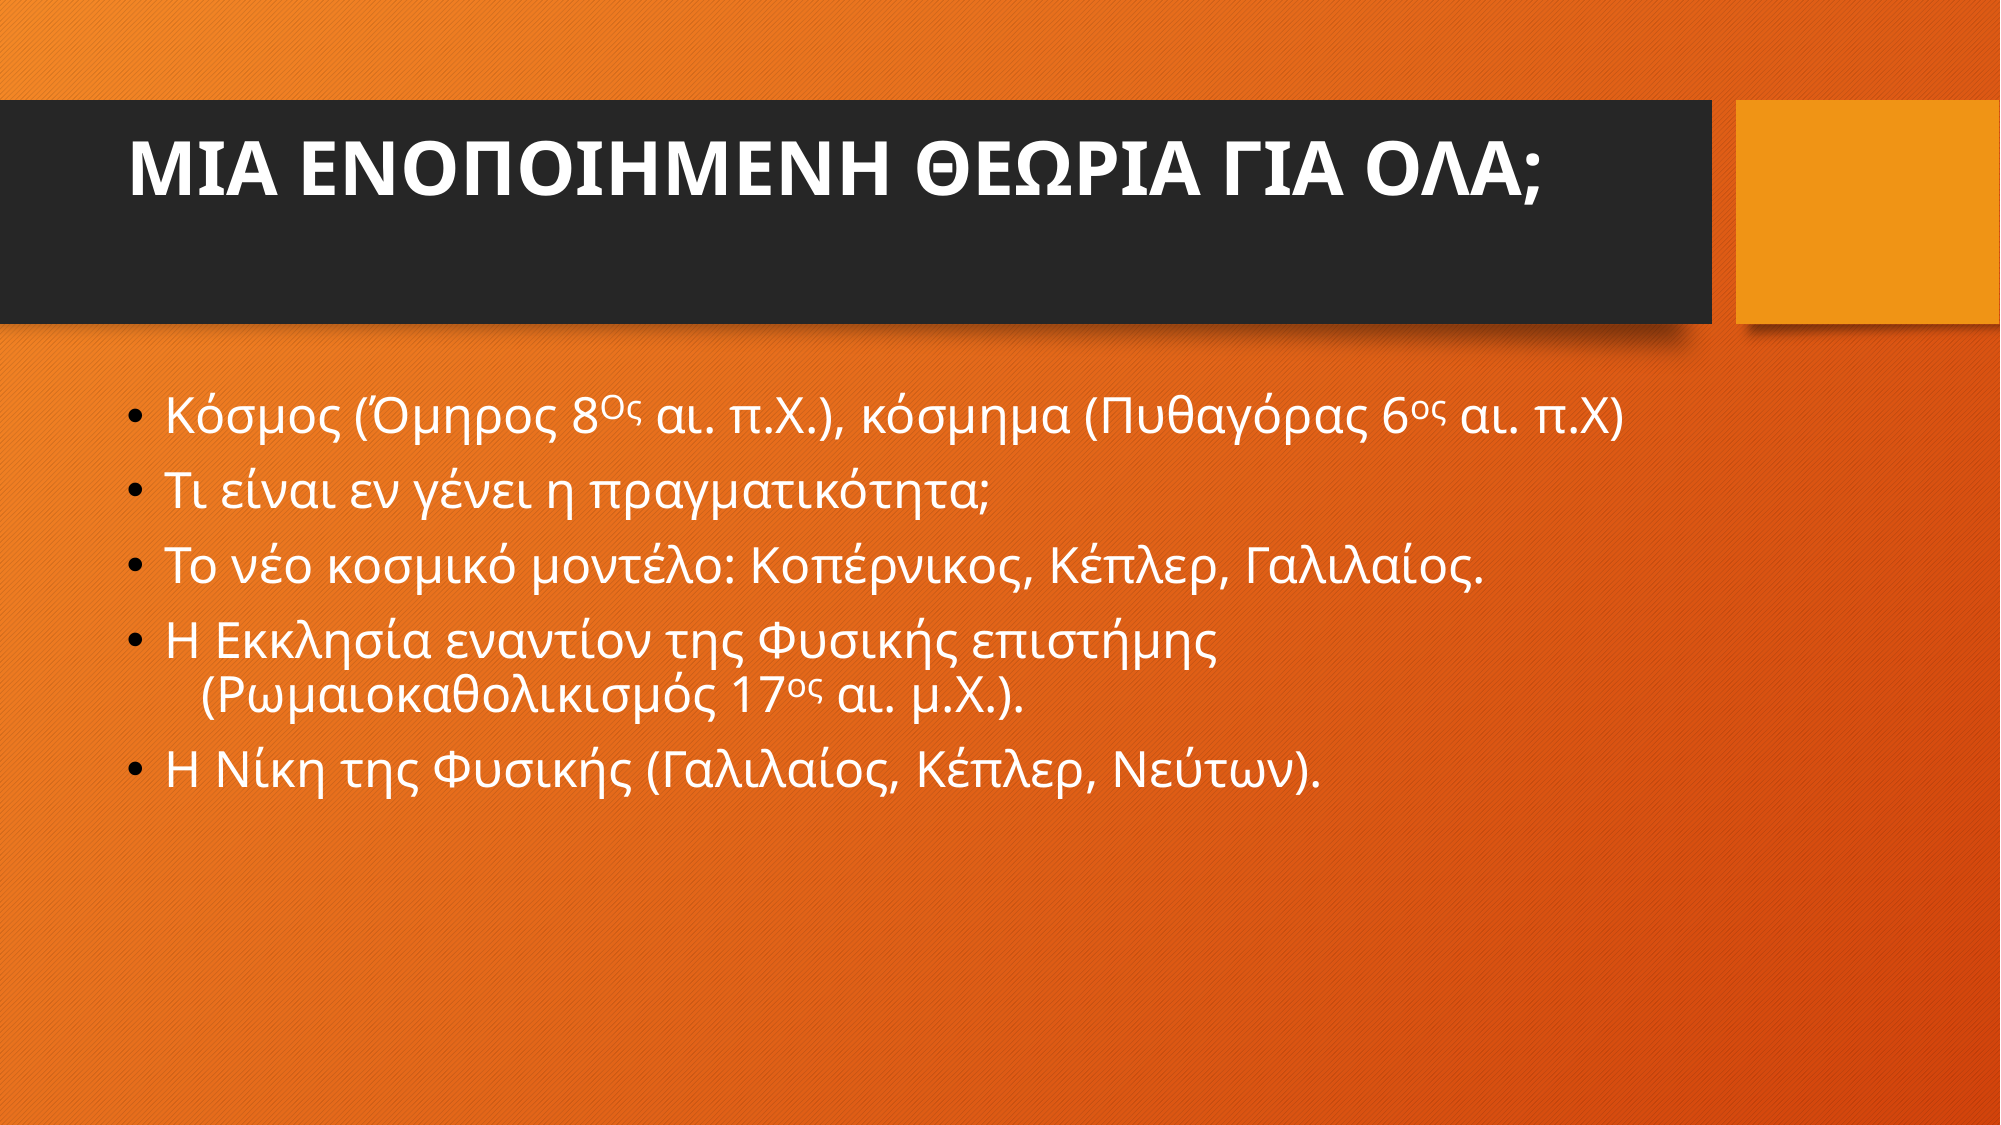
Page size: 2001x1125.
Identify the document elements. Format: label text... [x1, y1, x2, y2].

list Κόσμος (Όμηρος 8Ος αι. π.Χ.), κόσμημα (Πυθαγόρας 6ος αι. π.Χ) Τι είναι εν γένει η πραγματικότητα; Το νέο κοσμικό μοντέλο: Κοπέρνικος, Κέπλερ, Γαλιλαίος. Η Εκκλησία εναντίον της Φυσικής επιστήμης (Ρωμαιοκαθολικισμός 17ος αι. μ.Χ.). Η Νίκη της Φυσικής (Γαλιλαίος, Κέπλερ, Νεύτων). [111, 383, 1689, 974]
title ΜΙΑ ΕΝΟΠΟΙΗΜΕΝΗ ΘΕΩΡΙΑ ΓΙΑ ΟΛΑ; [111, 123, 1689, 301]
